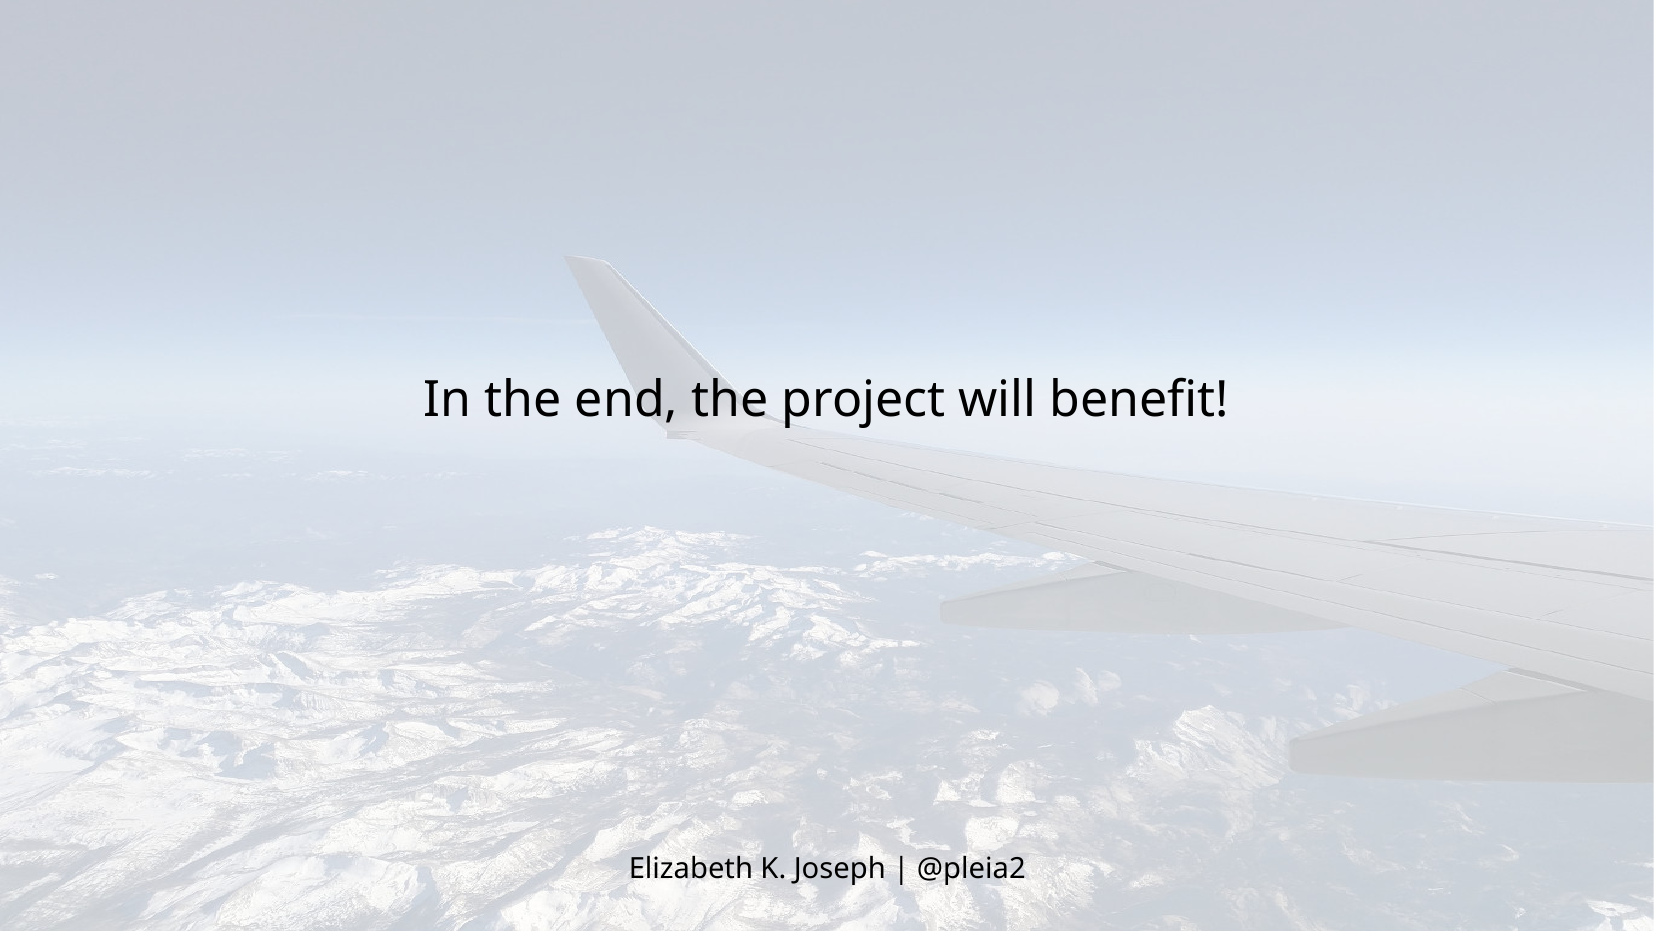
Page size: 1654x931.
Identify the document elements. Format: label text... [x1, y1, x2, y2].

subtitle In the end, the project will benefit! [82, 37, 1571, 758]
picture [0, 0, 1654, 931]
